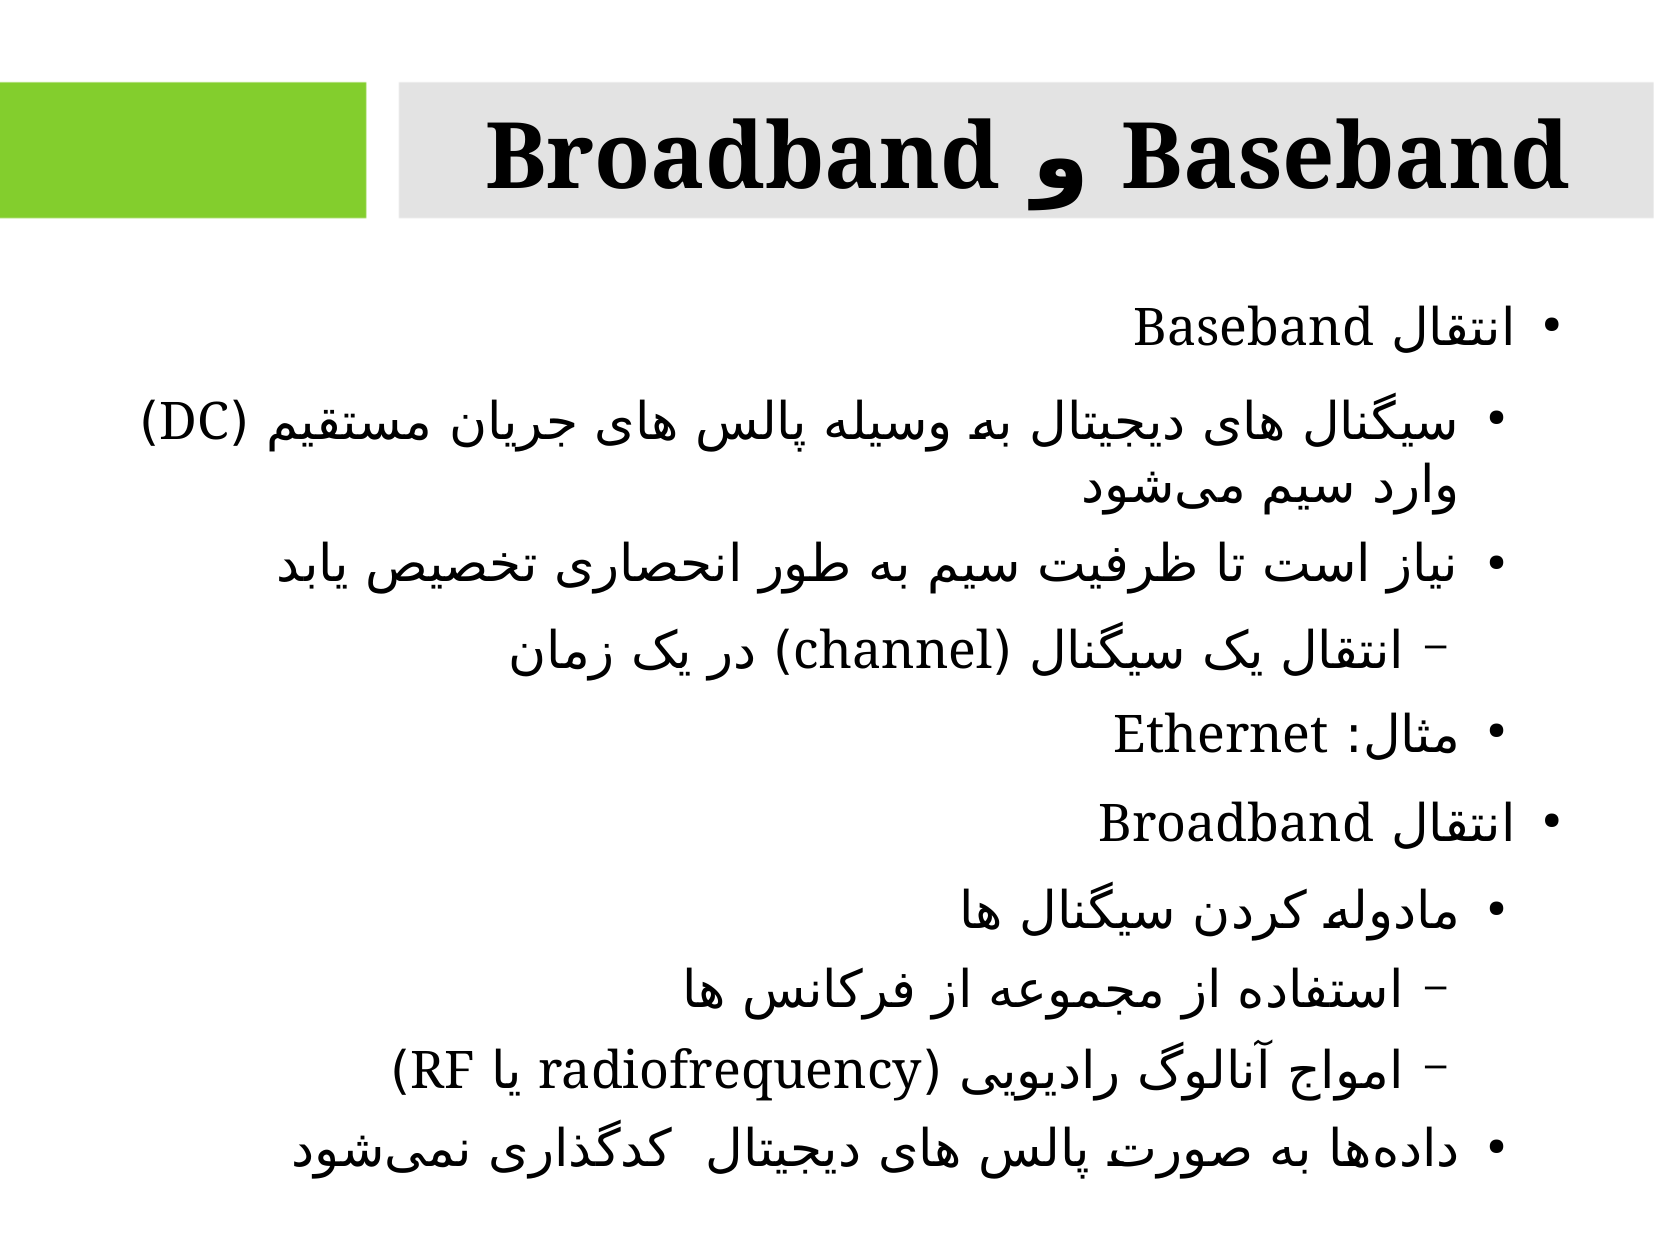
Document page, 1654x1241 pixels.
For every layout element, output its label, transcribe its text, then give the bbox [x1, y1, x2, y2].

title Baseband و Broadband [82, 49, 1571, 257]
picture [0, 0, 1654, 1241]
list انتقال Baseband سیگنال های دیجیتال به وسیله پالس های جریان مستقیم (DC) وارد سیم می‌شود نیاز است تا ظرفیت سیم به طور انحصاری تخصیص یابد انتقال یک سیگنال (channel) در یک زمان مثال: Ethernet انتقال Broadband مادوله کردن سیگنال ها استفاده از مجموعه از فرکانس ها امواج آنالوگ رادیویی (radiofrequency یا RF) داده‌ها به صورت پالس های دیجیتال کدگذاری نمی‌شود [82, 290, 1571, 1182]
